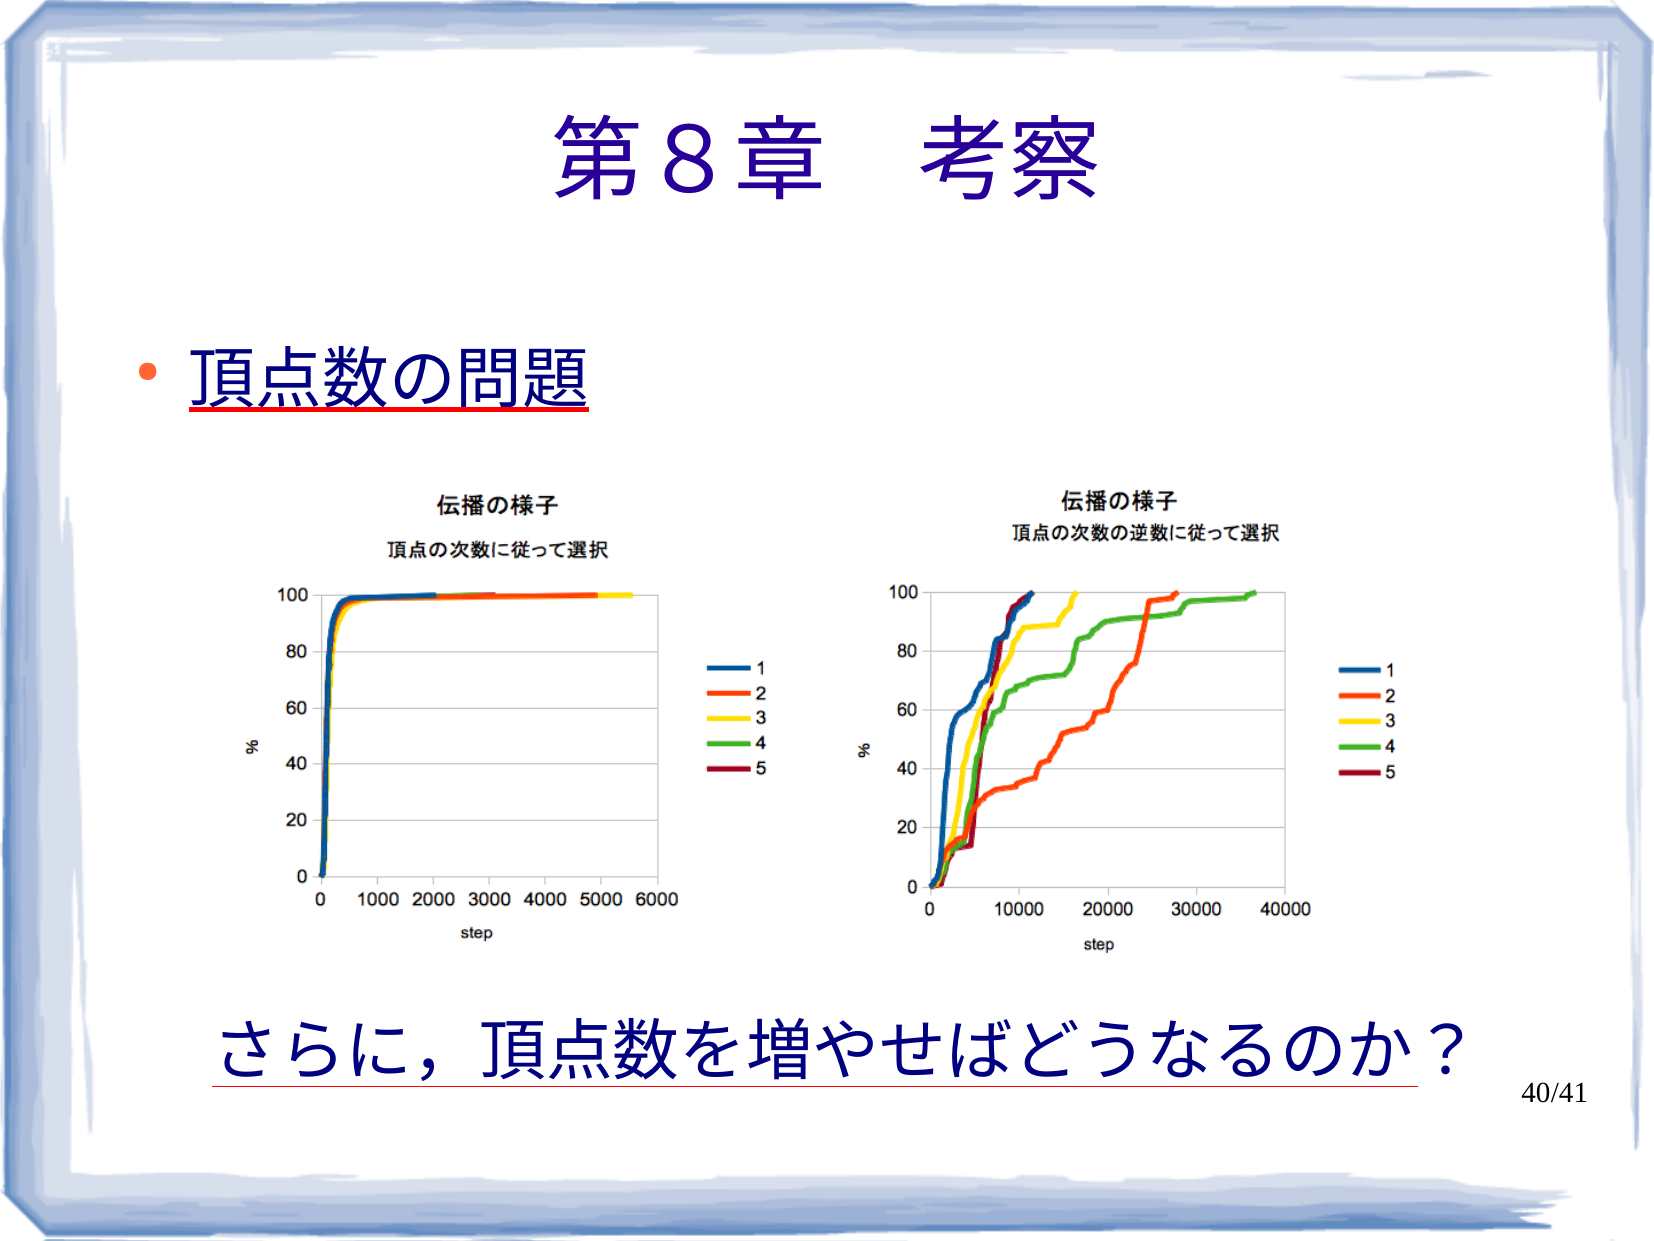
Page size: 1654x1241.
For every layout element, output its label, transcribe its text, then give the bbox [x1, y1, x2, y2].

text_box さらに，頂点数を増やせばどうなるのか？ [141, 997, 1524, 1087]
title 第８章 考察 [82, 49, 1571, 257]
list 頂点数の問題 [118, 324, 1571, 1045]
picture [0, 0, 1654, 1241]
